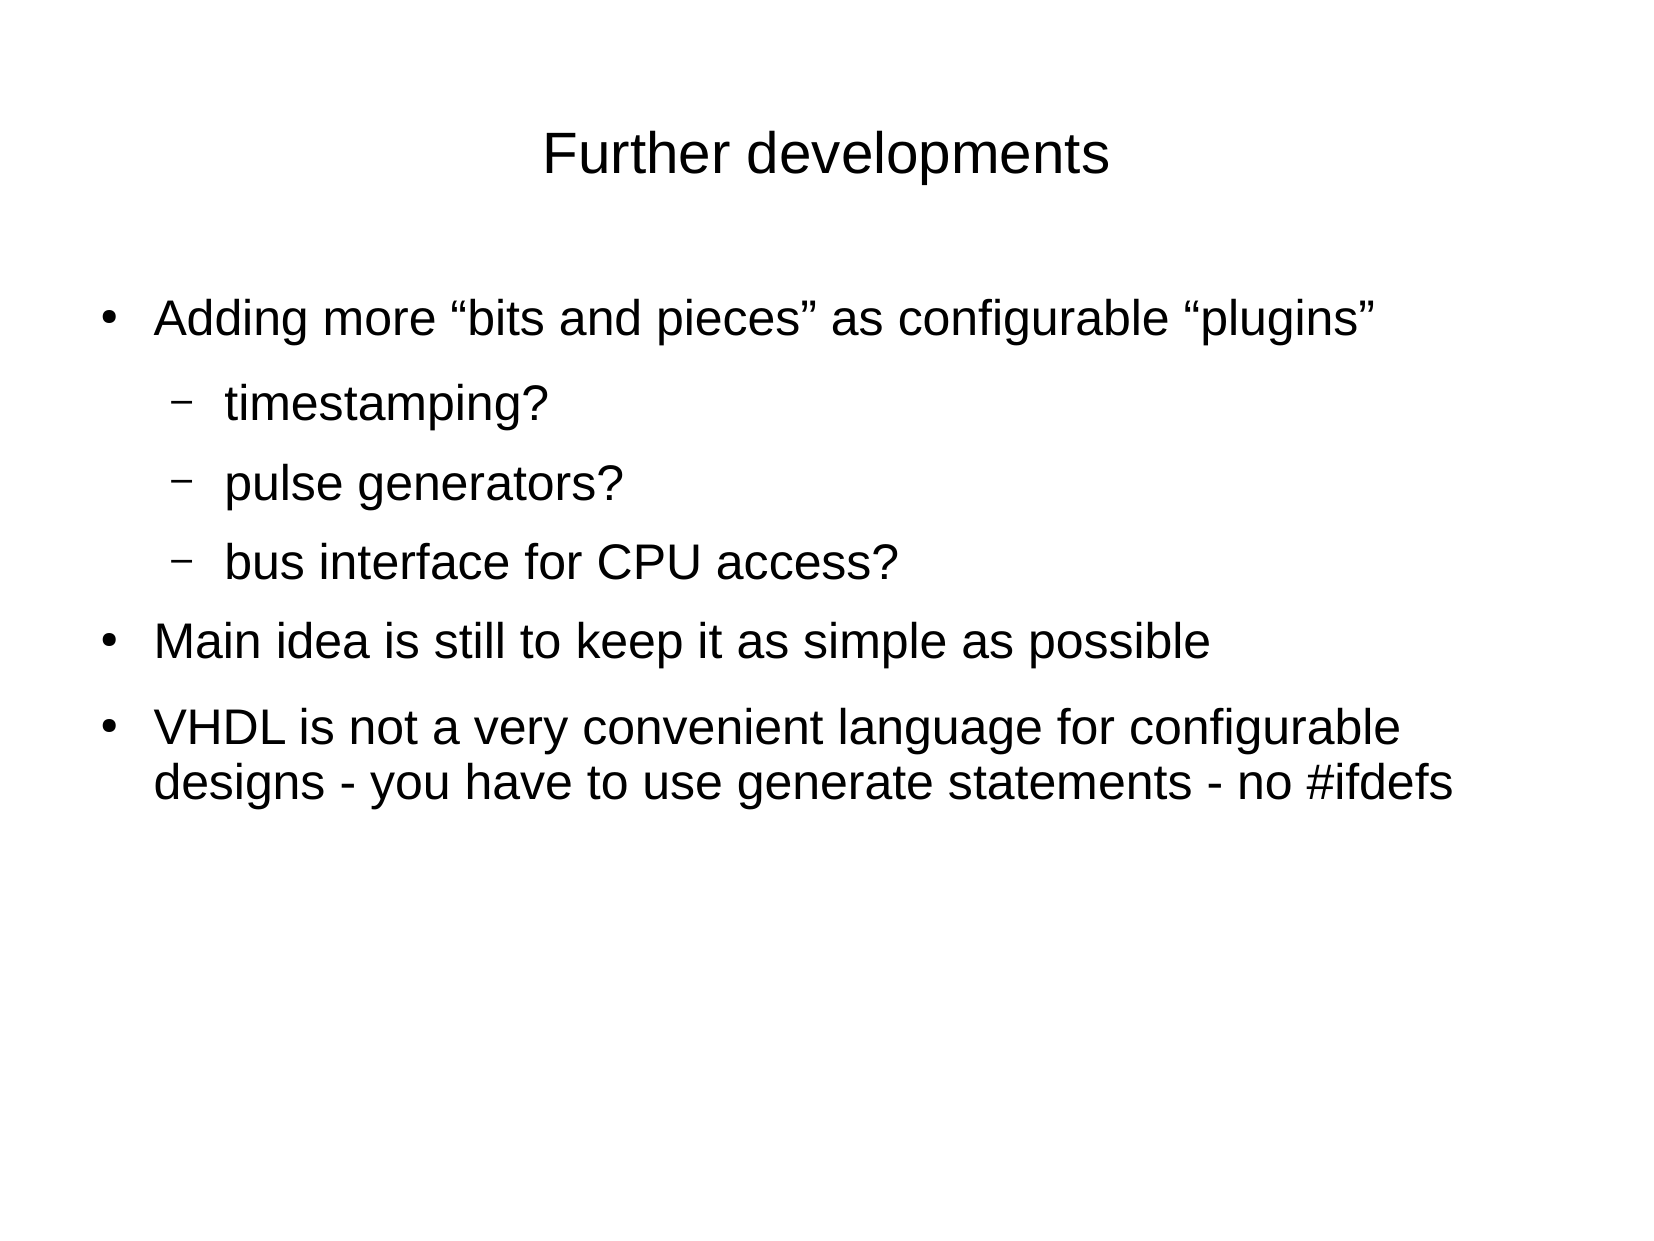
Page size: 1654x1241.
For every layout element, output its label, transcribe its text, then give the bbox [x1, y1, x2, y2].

list Adding more “bits and pieces” as configurable “plugins” timestamping? pulse generators? bus interface for CPU access? Main idea is still to keep it as simple as possible VHDL is not a very convenient language for configurable designs - you have to use generate statements - no #ifdefs [82, 290, 1571, 1010]
title Further developments [82, 49, 1571, 257]
